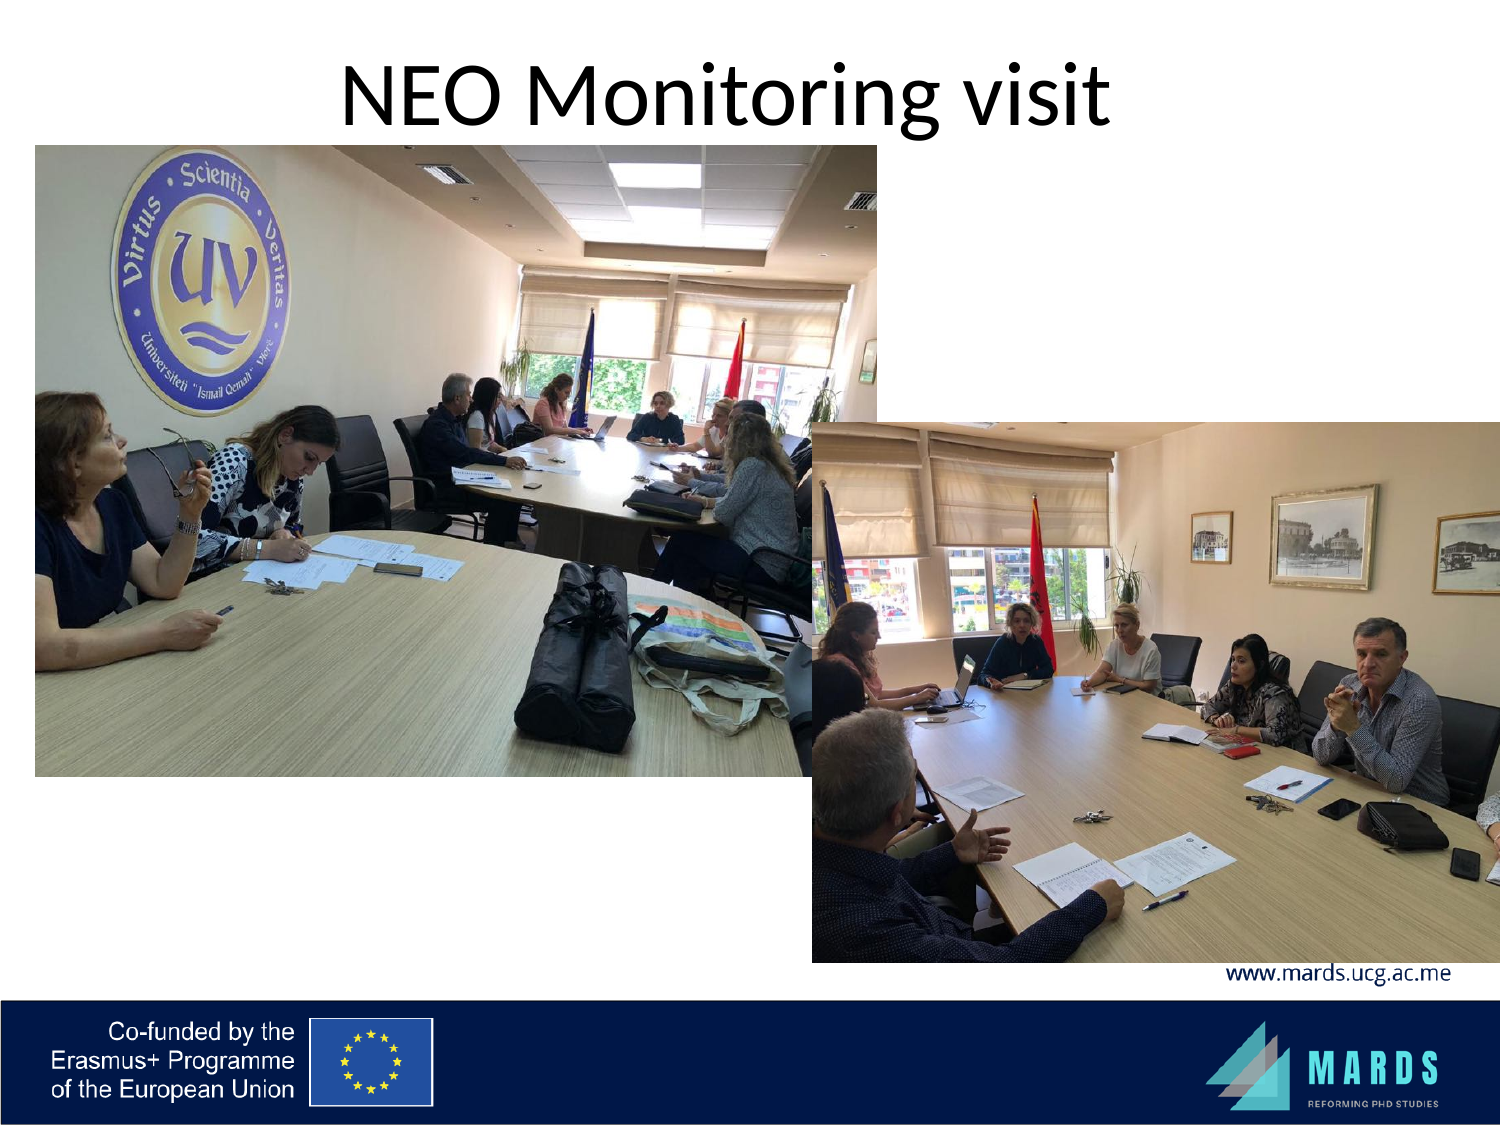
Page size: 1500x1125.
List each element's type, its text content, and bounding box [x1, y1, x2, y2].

title NEO Monitoring visit [51, 25, 1402, 146]
picture [35, 145, 1500, 963]
